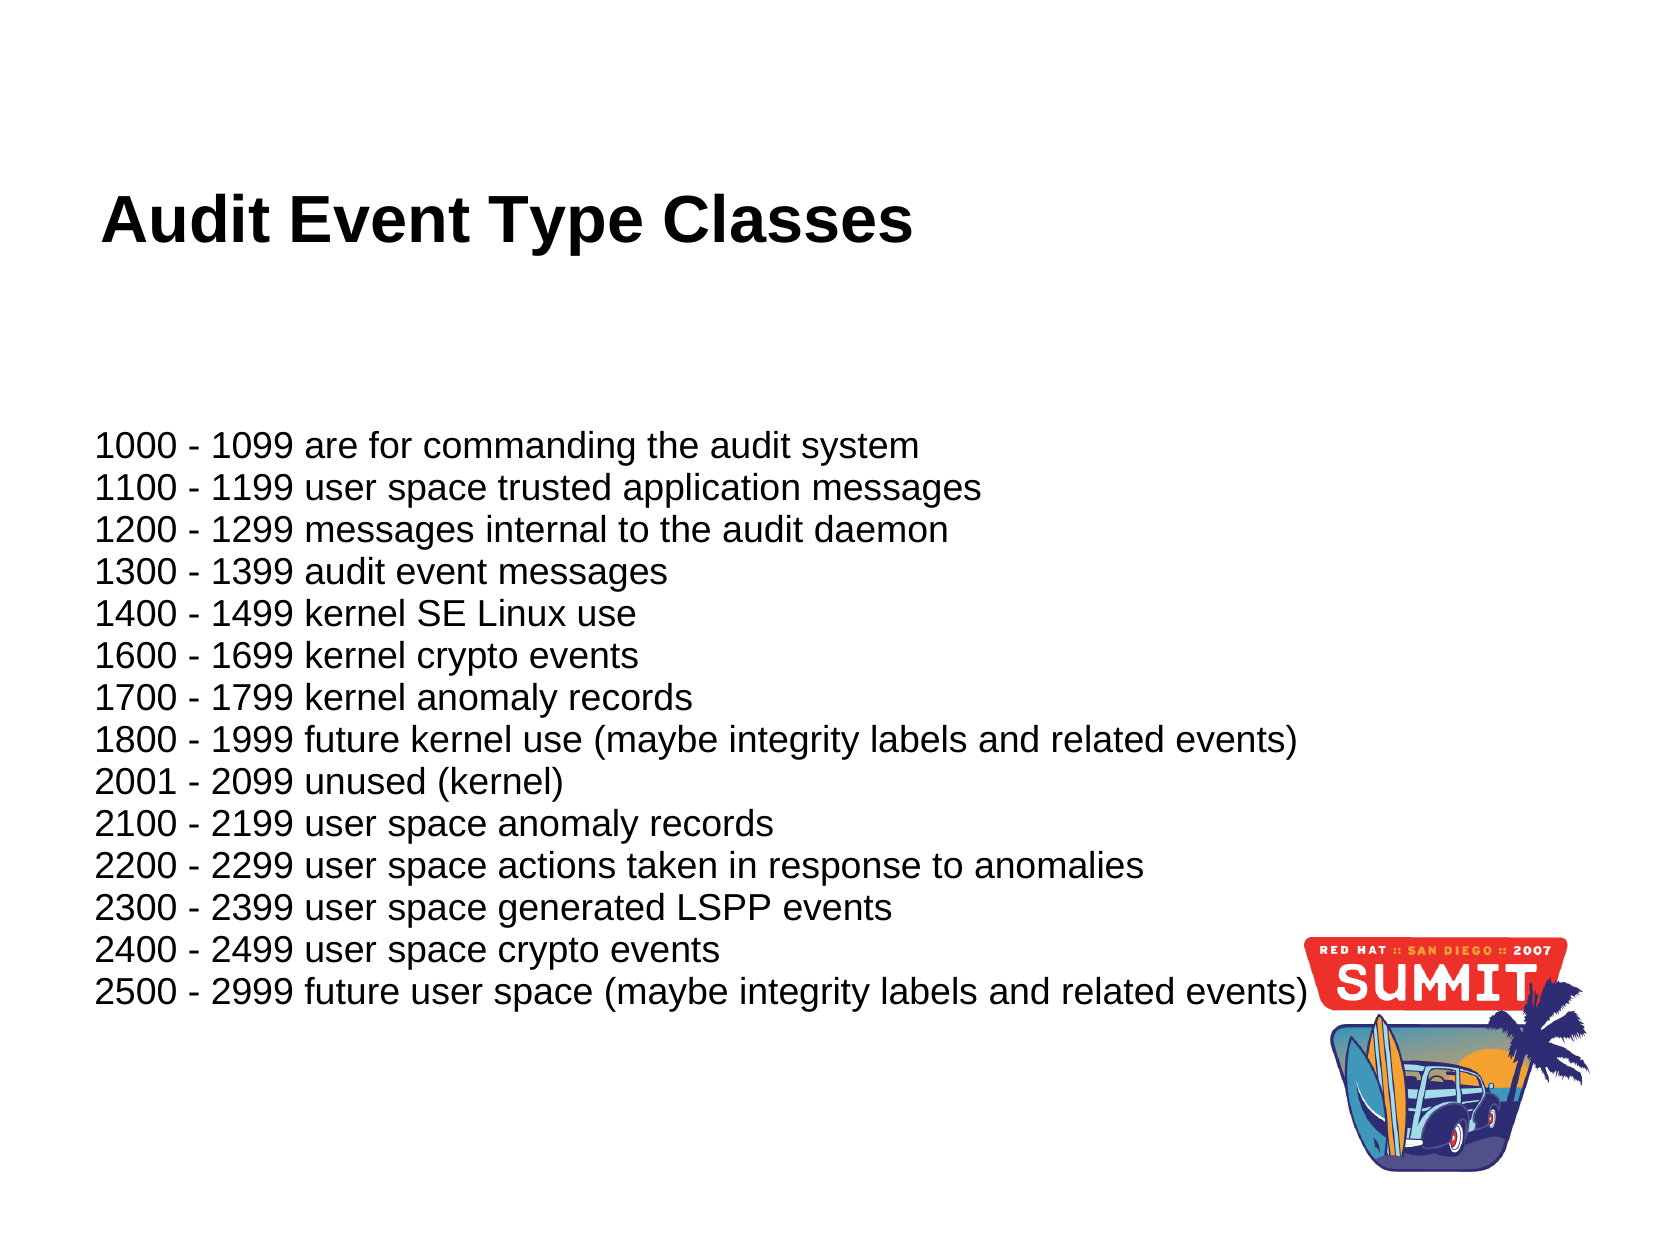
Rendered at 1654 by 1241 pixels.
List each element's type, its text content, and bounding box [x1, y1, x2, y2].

title Audit Event Type Classes [100, 164, 1506, 275]
picture [1500, 937, 1590, 1172]
subtitle 1000 - 1099 are for commanding the audit system 1100 - 1199 user space trusted application messages 1200 - 1299 messages internal to the audit daemon 1300 - 1399 audit event messages 1400 - 1499 kernel SE Linux use 1600 - 1699 kernel crypto events 1700 - 1799 kernel anomaly records 1800 - 1999 future kernel use (maybe integrity labels and related events) 2001 - 2099 unused (kernel) 2100 - 2199 user space anomaly records 2200 - 2299 user space actions taken in response to anomalies 2300 - 2399 user space generated LSPP events 2400 - 2499 user space crypto events 2500 - 2999 future user space (maybe integrity labels and related events) [94, 305, 1500, 1174]
